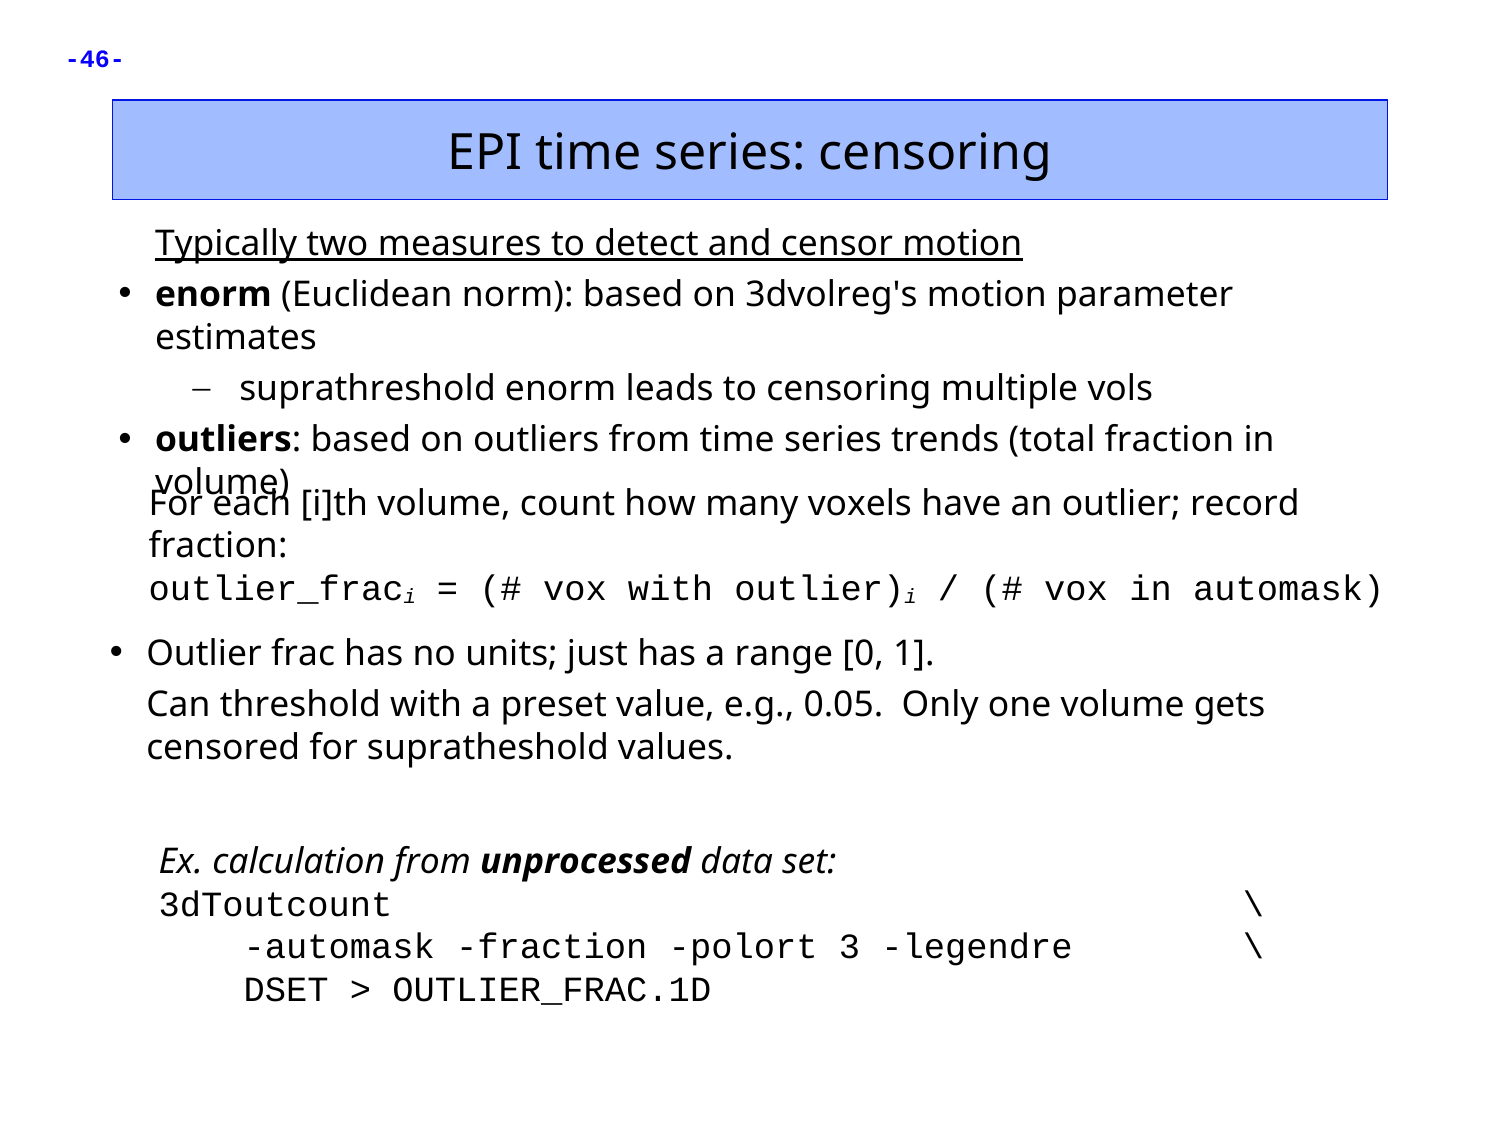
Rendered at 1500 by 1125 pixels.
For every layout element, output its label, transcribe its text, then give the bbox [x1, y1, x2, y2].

text_box Outlier frac has no units; just has a range [0, 1]. Can threshold with a preset value, e.g., 0.05. Only one volume gets censored for supratheshold values. [94, 622, 1420, 774]
text_box Typically two measures to detect and censor motion enorm (Euclidean norm): based on 3dvolreg's motion parameter estimates suprathreshold enorm leads to censoring multiple vols outliers: based on outliers from time series trends (total fraction in volume) [102, 212, 1396, 316]
text_box Ex. calculation from unprocessed data set: 3dToutcount \ -automask -fraction -polort 3 -legendre \ DSET > OUTLIER_FRAC.1D [143, 830, 1306, 1064]
text_box EPI time series: censoring [112, 99, 1388, 200]
text_box For each [i]th volume, count how many voxels have an outlier; record fraction: outlier_fraci = (# vox with outlier)i / (# vox in automask) [133, 472, 1442, 584]
